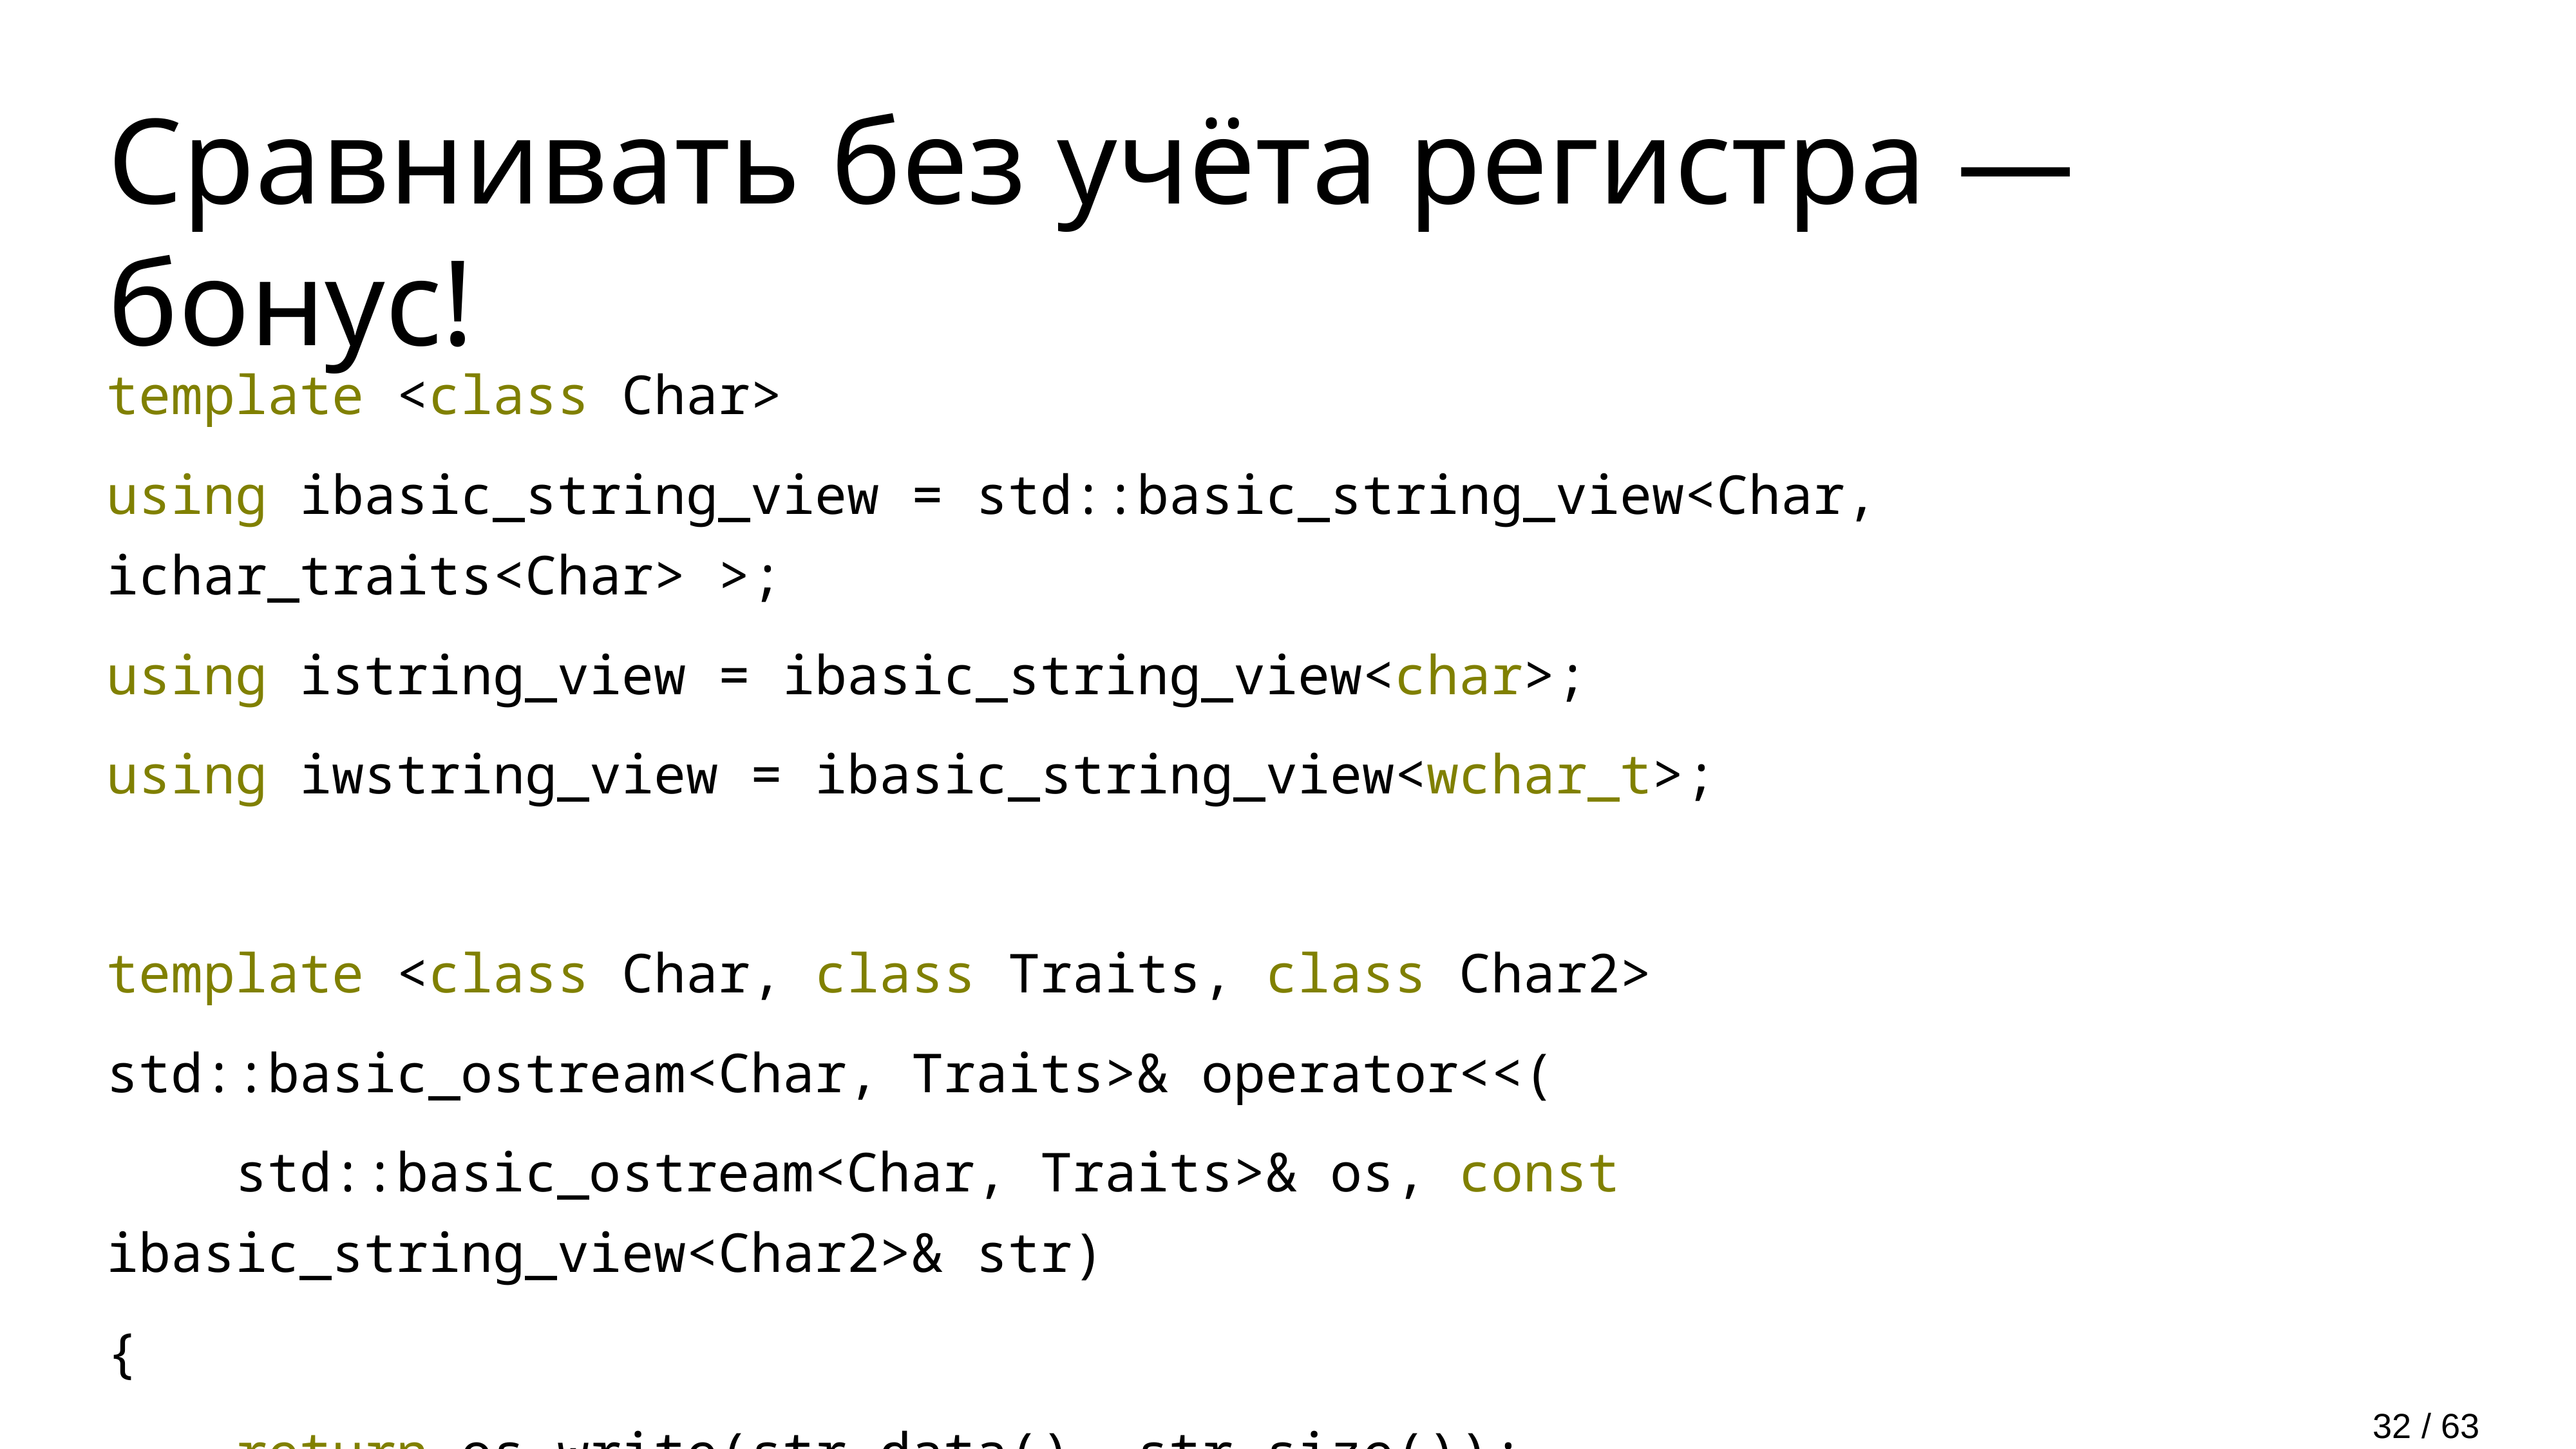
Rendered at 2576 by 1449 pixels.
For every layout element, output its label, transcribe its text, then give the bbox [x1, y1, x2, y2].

text_box <number> / 63 [2363, 1402, 2576, 1449]
title Сравнивать без учёта регистра — бонус! [108, 80, 2468, 242]
list template <class Char> using ibasic_string_view = std::basic_string_view<Char, ichar_traits<Char> >; using istring_view = ibasic_string_view<char>; using iwstring_view = ibasic_string_view<wchar_t>; template <class Char, class Traits, class Char2> std::basic_ostream<Char, Traits>& operator<<( std::basic_ostream<Char, Traits>& os, const ibasic_string_view<Char2>& str) { return os.write(str.data(), str.size()); } [0, 295, 2576, 1449]
